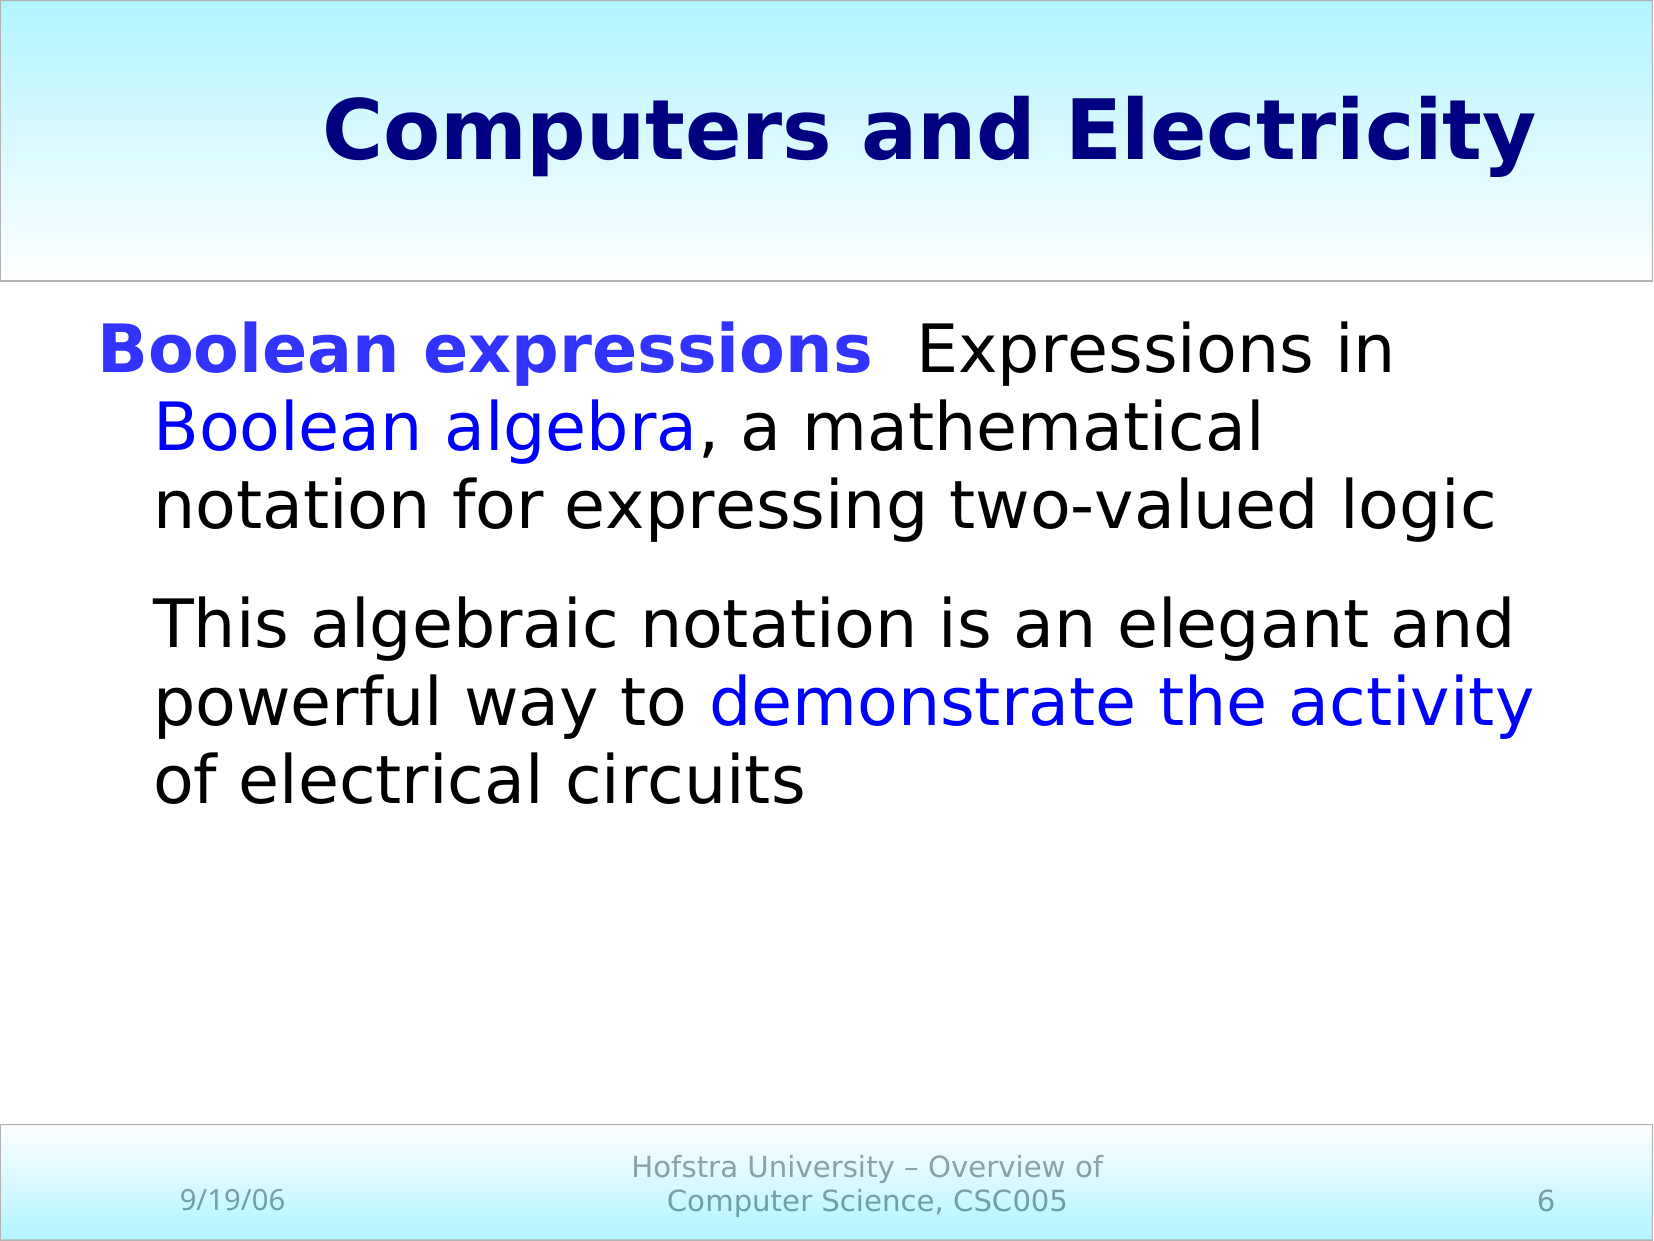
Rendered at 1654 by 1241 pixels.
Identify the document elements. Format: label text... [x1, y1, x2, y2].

list Boolean expressions Expressions in Boolean algebra, a mathematical notation for expressing two-valued logic This algebraic notation is an elegant and powerful way to demonstrate the activity of electrical circuits [82, 303, 1571, 1131]
title Computers and Electricity [247, 12, 1612, 250]
